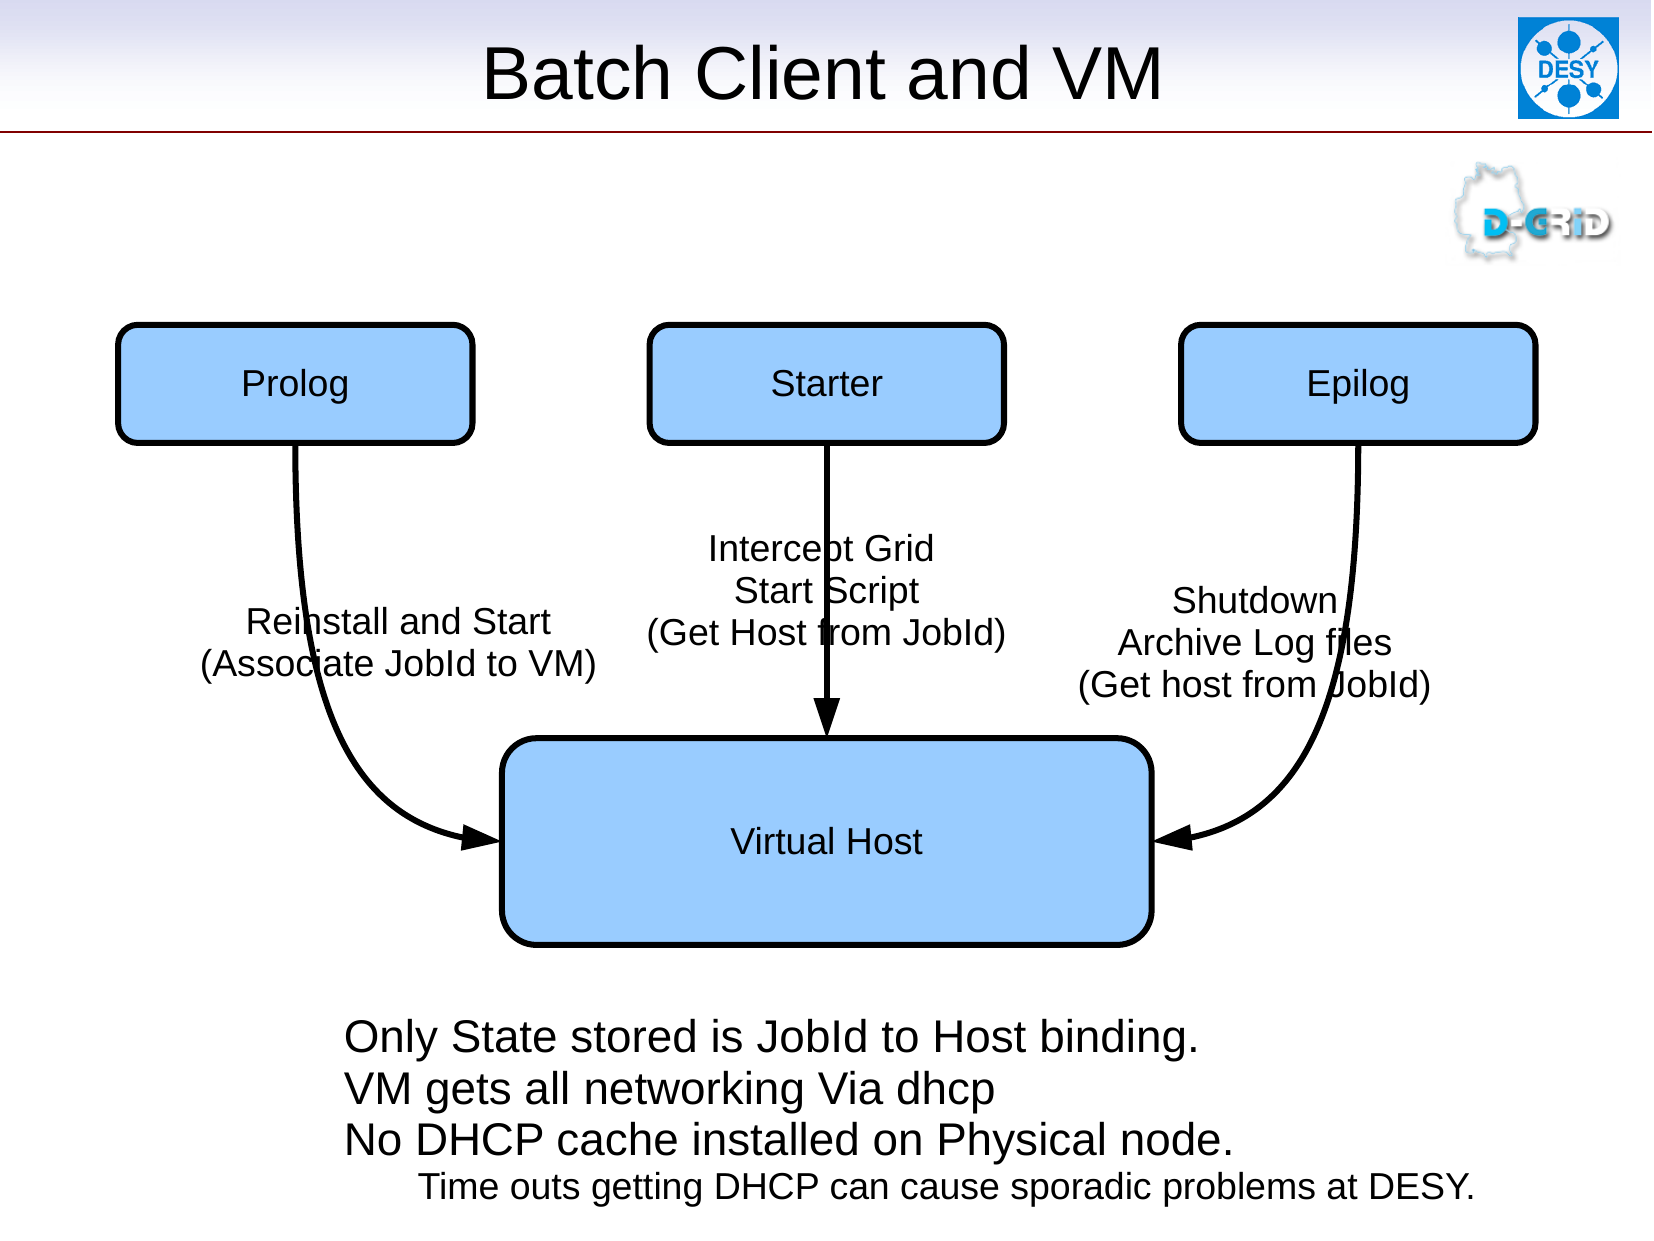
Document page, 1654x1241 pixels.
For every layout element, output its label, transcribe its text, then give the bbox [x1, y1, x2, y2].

picture [1417, 147, 1646, 266]
title Batch Client and VM [82, 0, 1565, 148]
text_box Starter [649, 324, 1004, 443]
picture [1565, 17, 1619, 119]
text_box Prolog [118, 324, 473, 443]
text_box Virtual Host [501, 738, 1152, 945]
text_box Only State stored is JobId to Host binding. VM gets all networking Via dhcp No DHCP cache installed on Physical node. Time outs getting DHCP can cause sporadic problems at DESY. [329, 1003, 1492, 1215]
text_box Epilog [1181, 324, 1536, 443]
